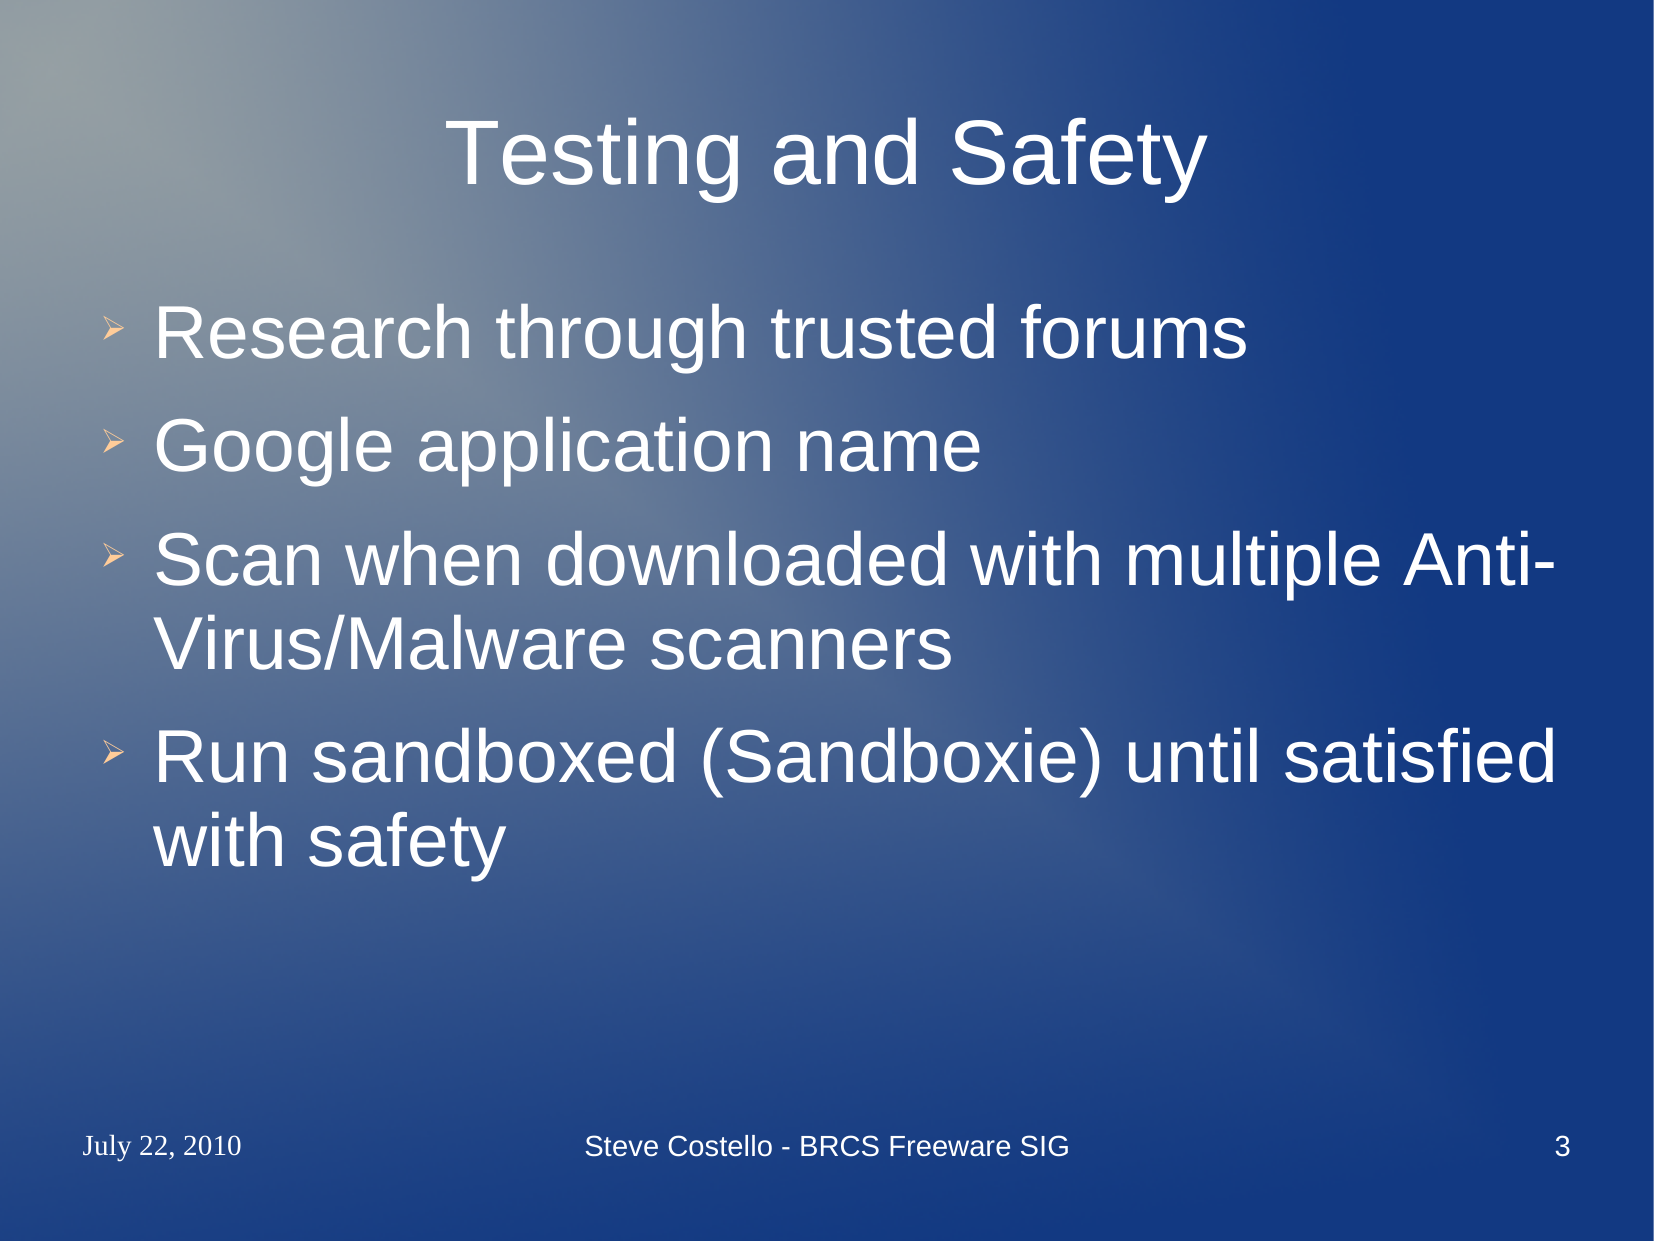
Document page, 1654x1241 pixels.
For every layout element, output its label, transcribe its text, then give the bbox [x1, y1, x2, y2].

list Research through trusted forums Google application name Scan when downloaded with multiple Anti-Virus/Malware scanners Run sandboxed (Sandboxie) until satisfied with safety [82, 290, 1571, 1109]
title Testing and Safety [82, 49, 1571, 257]
picture [0, 0, 1654, 1241]
